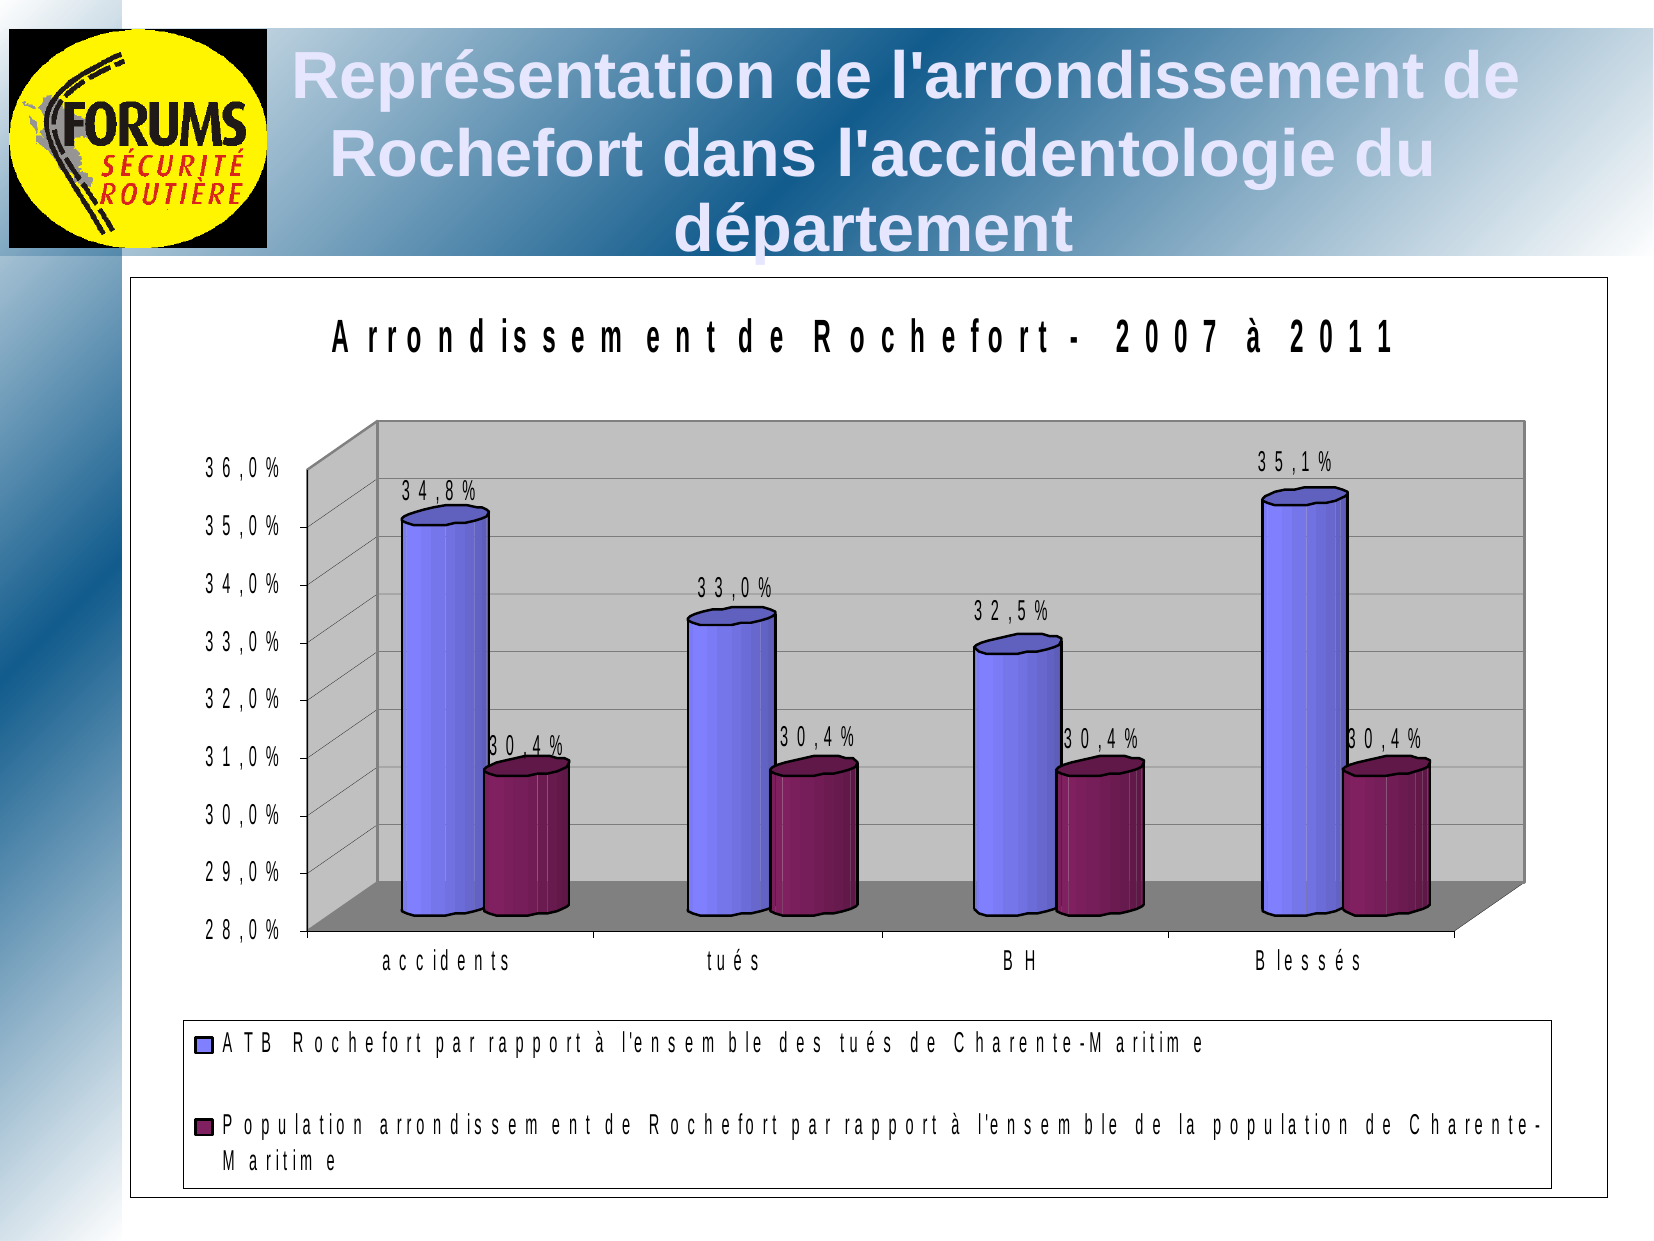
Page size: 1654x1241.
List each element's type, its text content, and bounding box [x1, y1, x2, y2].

picture [9, 29, 267, 249]
picture [118, 265, 1625, 1211]
title Représentation de l'arrondissement de Rochefort dans l'accidentologie du département [177, 23, 1590, 265]
